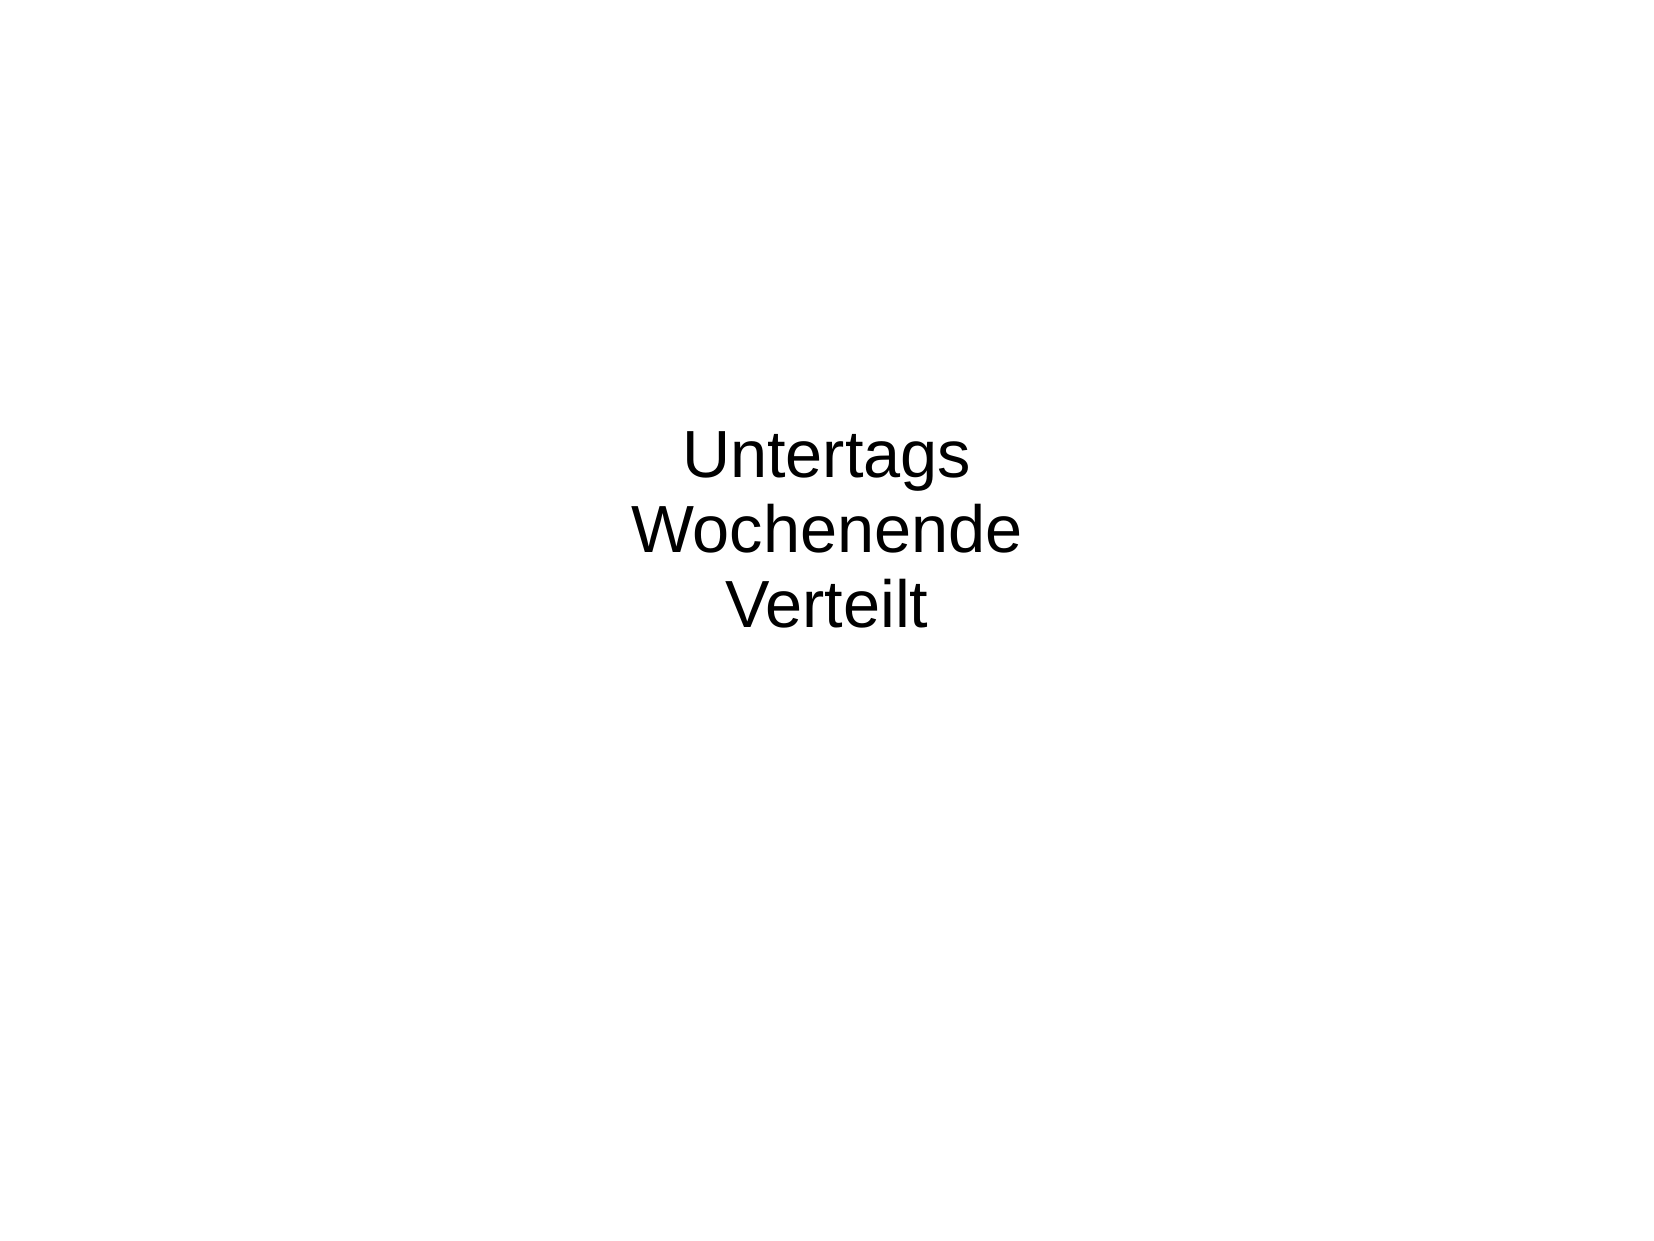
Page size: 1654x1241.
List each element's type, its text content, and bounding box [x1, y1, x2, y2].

subtitle Untertags Wochenende Verteilt [82, 49, 1571, 1010]
